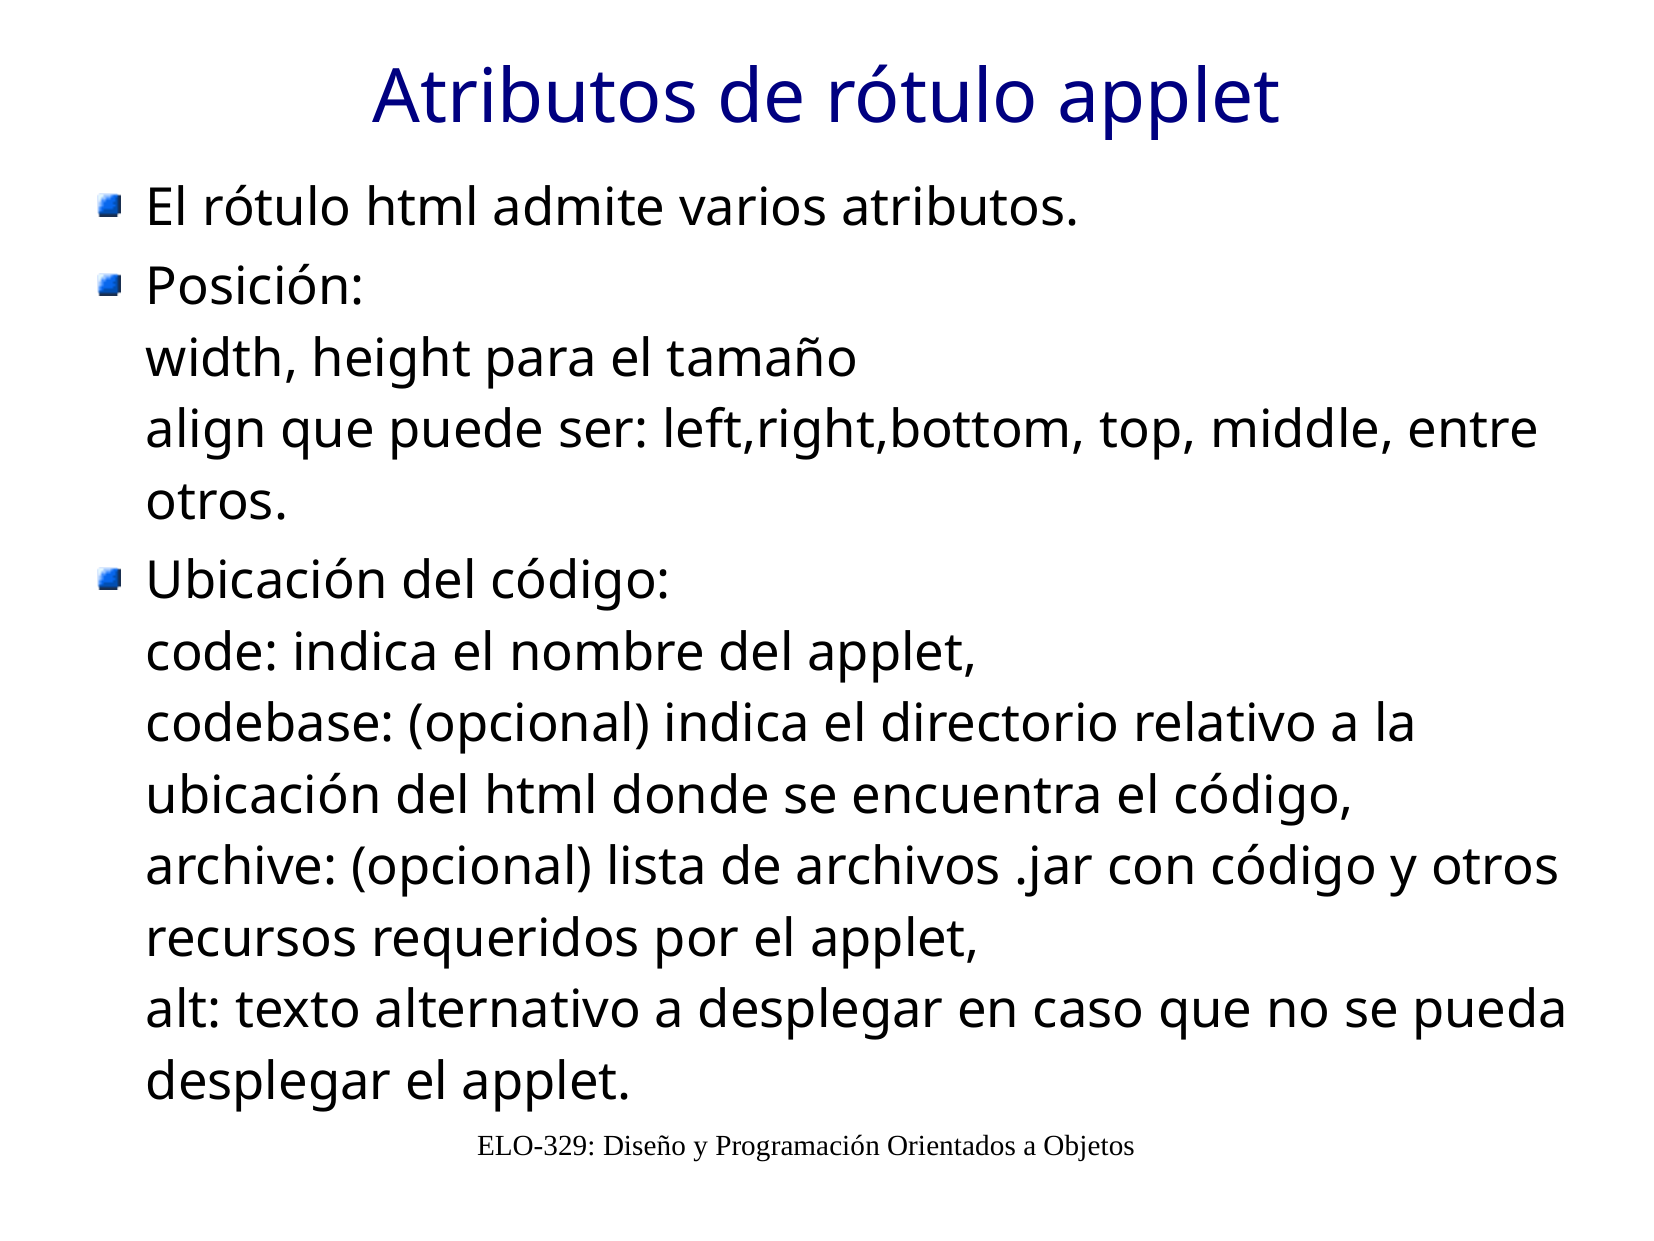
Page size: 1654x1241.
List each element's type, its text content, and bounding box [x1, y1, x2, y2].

title Atributos de rótulo applet [82, 43, 1571, 145]
list El rótulo html admite varios atributos. Posición: width, height para el tamaño align que puede ser: left,right,bottom, top, middle, entre otros. Ubicación del código: code: indica el nombre del applet, codebase: (opcional) indica el directorio relativo a la ubicación del html donde se encuentra el código, archive: (opcional) lista de archivos .jar con código y otros recursos requeridos por el applet, alt: texto alternativo a desplegar en caso que no se pueda desplegar el applet. [81, 169, 1571, 1124]
